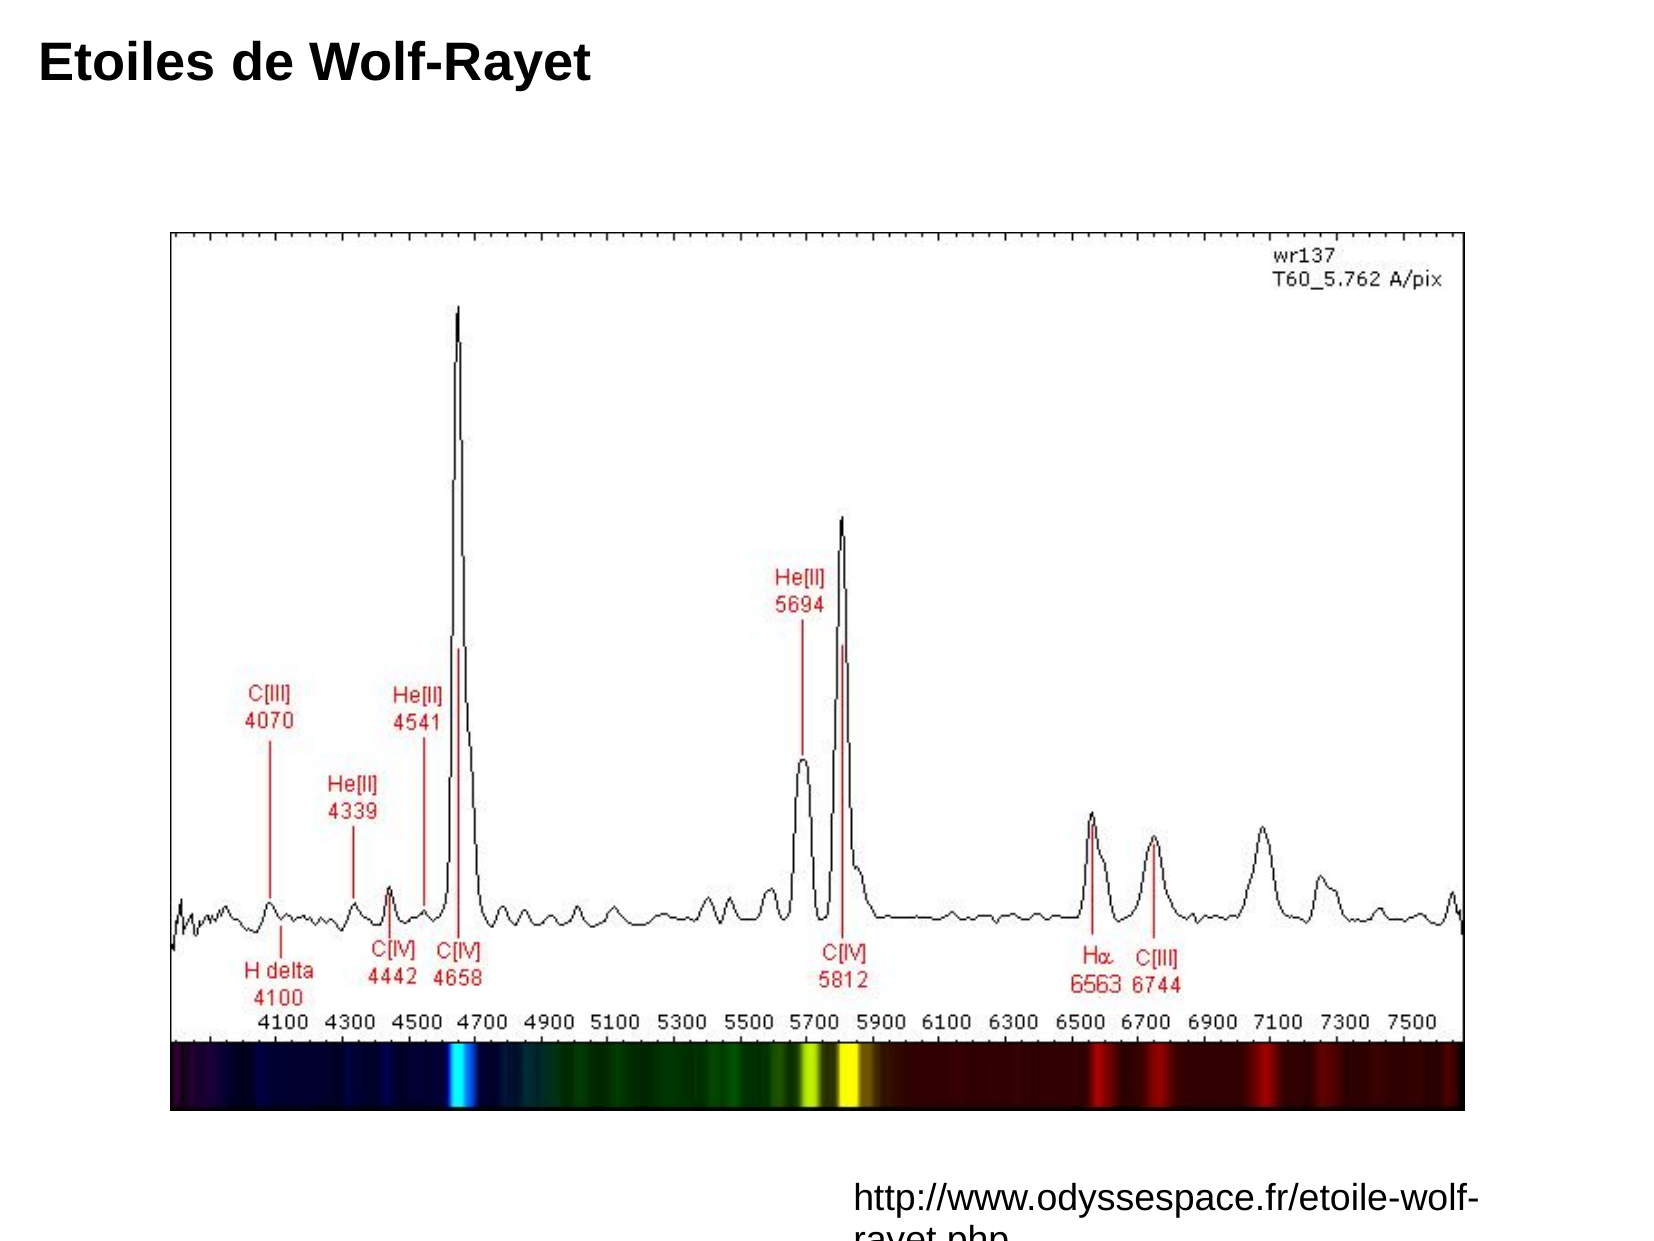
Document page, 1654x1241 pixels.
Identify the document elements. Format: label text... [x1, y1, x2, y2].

text_box http://www.odyssespace.fr/etoile-wolf-rayet.php [838, 1169, 1647, 1227]
text_box Etoiles de Wolf-Rayet [23, 23, 851, 101]
picture [170, 232, 1465, 1111]
